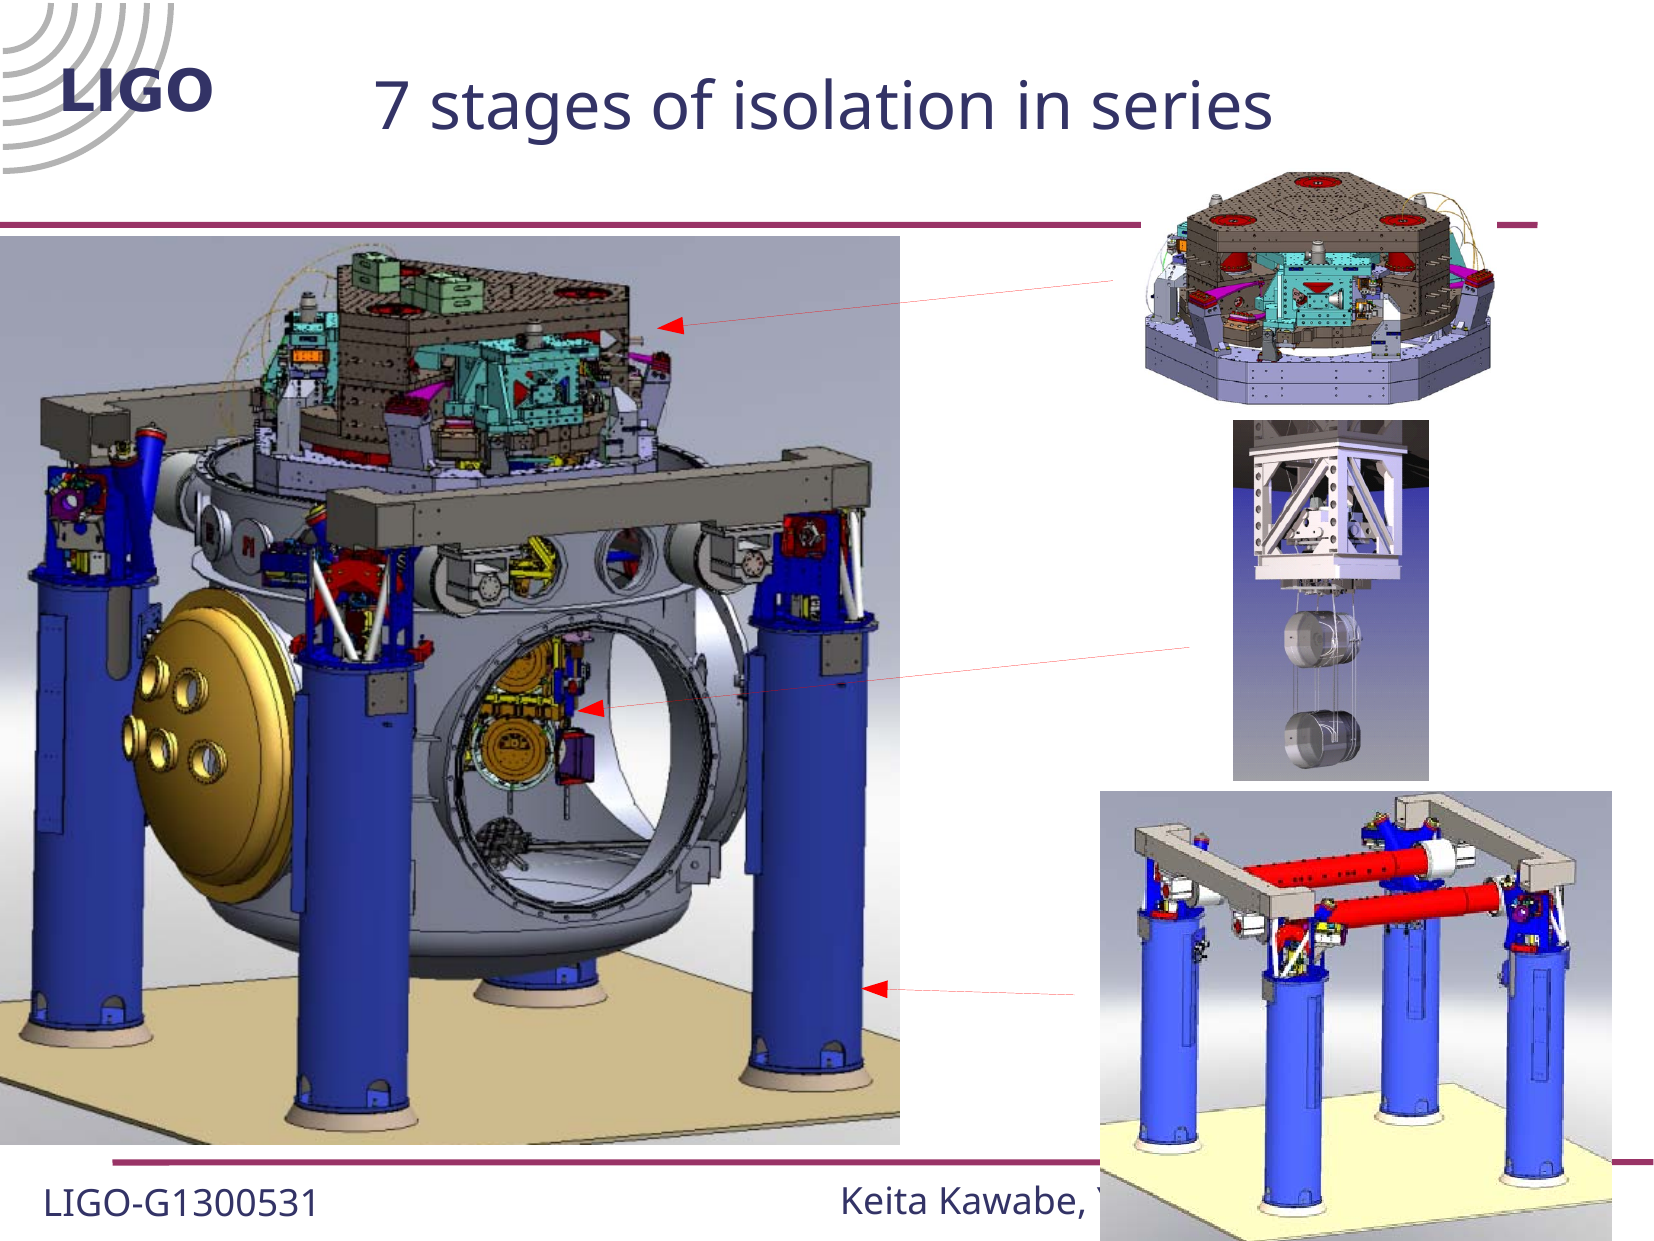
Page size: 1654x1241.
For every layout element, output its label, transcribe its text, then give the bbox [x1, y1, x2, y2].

picture [1233, 420, 1429, 781]
title 7 stages of isolation in series [187, 0, 1463, 208]
picture [1141, 168, 1497, 410]
picture [0, 236, 900, 1145]
picture [1100, 791, 1612, 1241]
